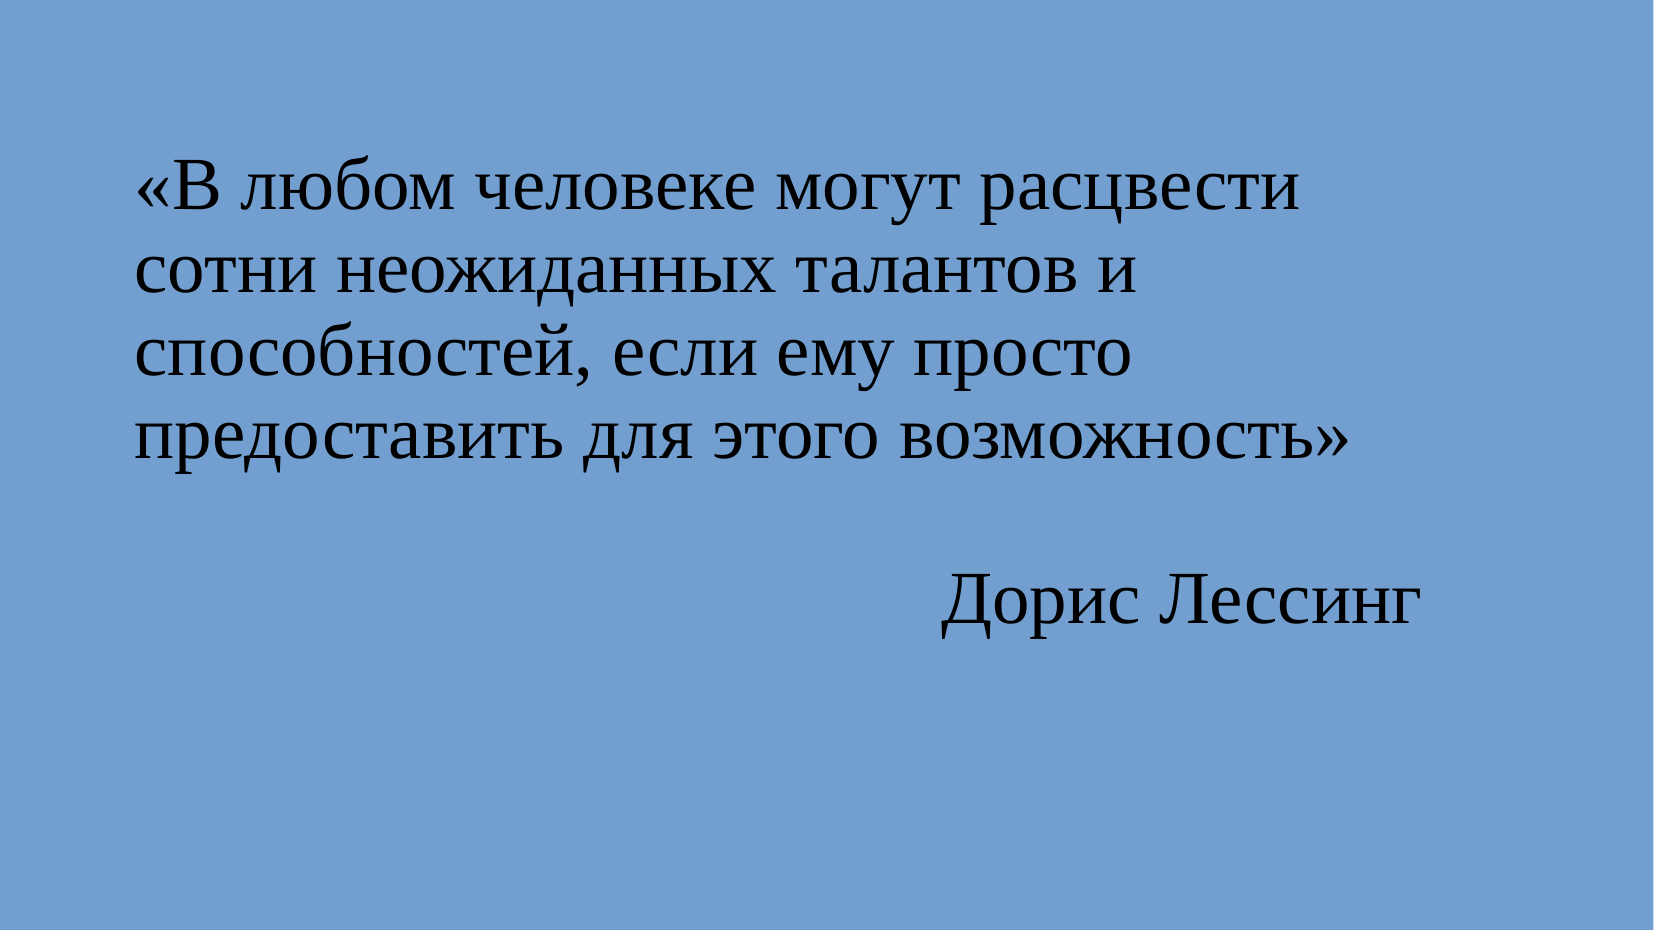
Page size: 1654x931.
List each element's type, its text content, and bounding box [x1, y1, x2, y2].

text_box «В любом человеке могут расцвести сотни неожиданных талантов и способностей, если ему просто предоставить для этого возможность» Дорис Лессинг [120, 135, 1486, 918]
